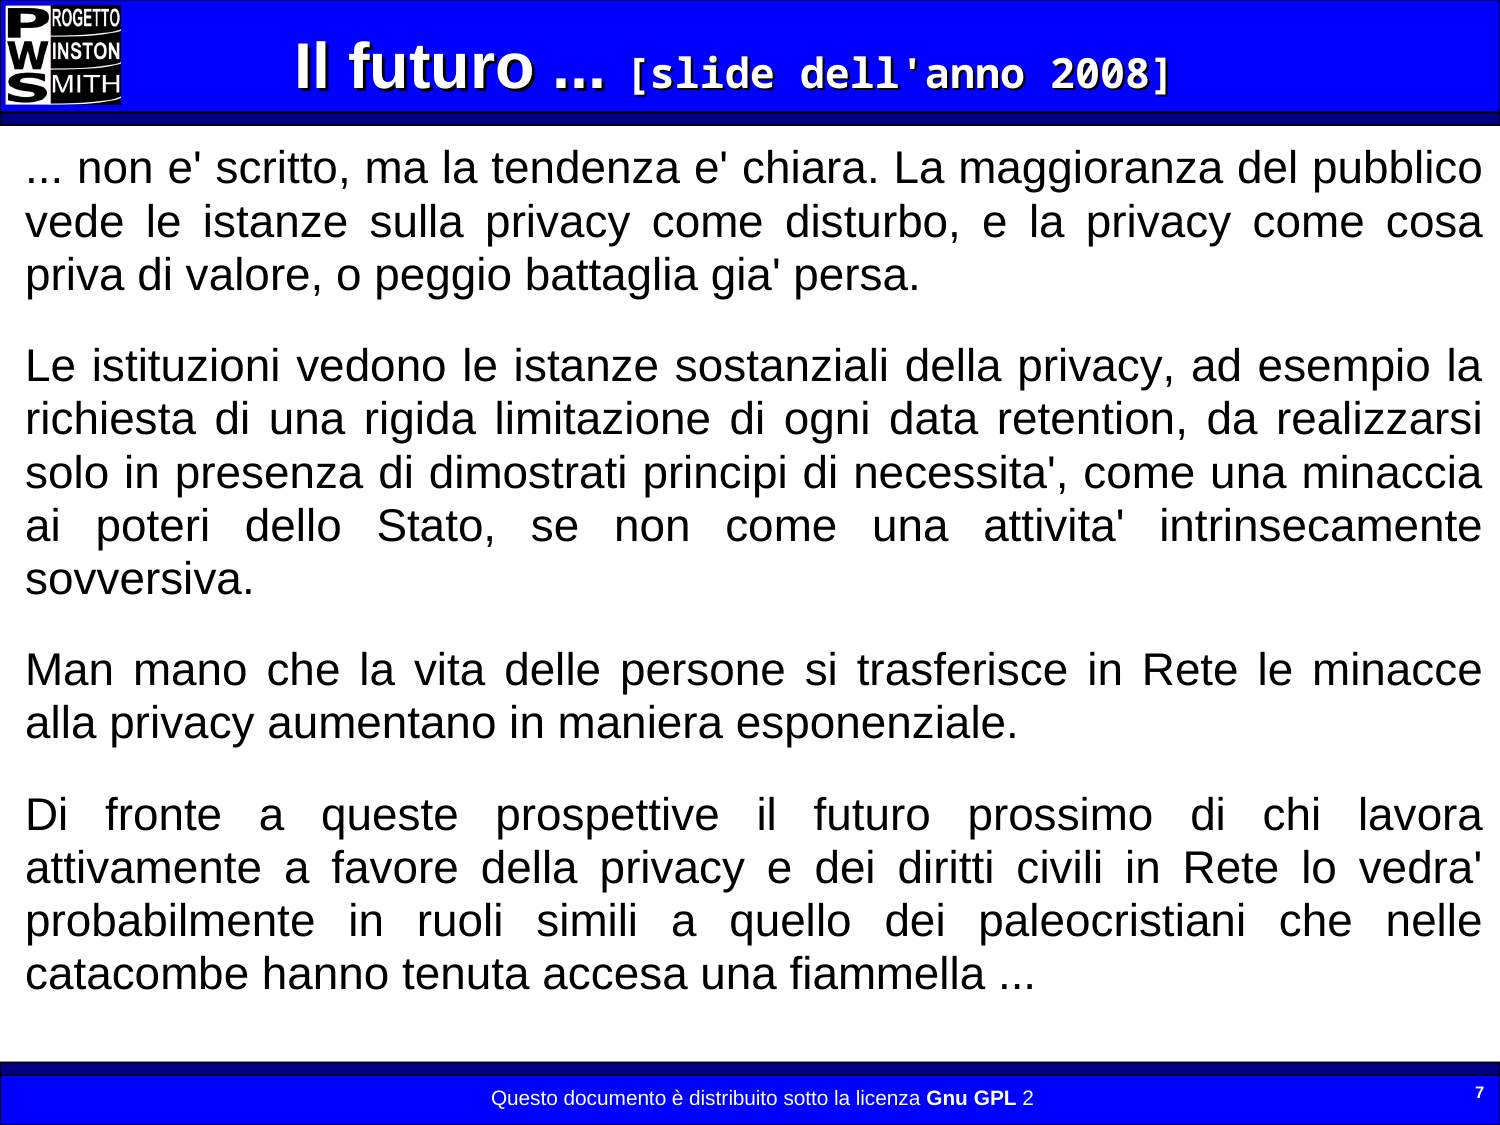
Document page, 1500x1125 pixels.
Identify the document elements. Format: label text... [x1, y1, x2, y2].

text_box ... non e' scritto, ma la tendenza e' chiara. La maggioranza del pubblico vede le istanze sulla privacy come disturbo, e la privacy come cosa priva di valore, o peggio battaglia gia' persa. Le istituzioni vedono le istanze sostanziali della privacy, ad esempio la richiesta di una rigida limitazione di ogni data retention, da realizzarsi solo in presenza di dimostrati principi di necessita', come una minaccia ai poteri dello Stato, se non come una attivita' intrinsecamente sovversiva. Man mano che la vita delle persone si trasferisce in Rete le minacce alla privacy aumentano in maniera esponenziale. Di fronte a queste prospettive il futuro prossimo di chi lavora attivamente a favore della privacy e dei diritti civili in Rete lo vedra' probabilmente in ruoli simili a quello dei paleocristiani che nelle catacombe hanno tenuta accesa una fiammella ... [9, 132, 1500, 1008]
picture [5, 5, 121, 105]
text_box Il futuro ... [slide dell'anno 2008] [177, 18, 1293, 110]
